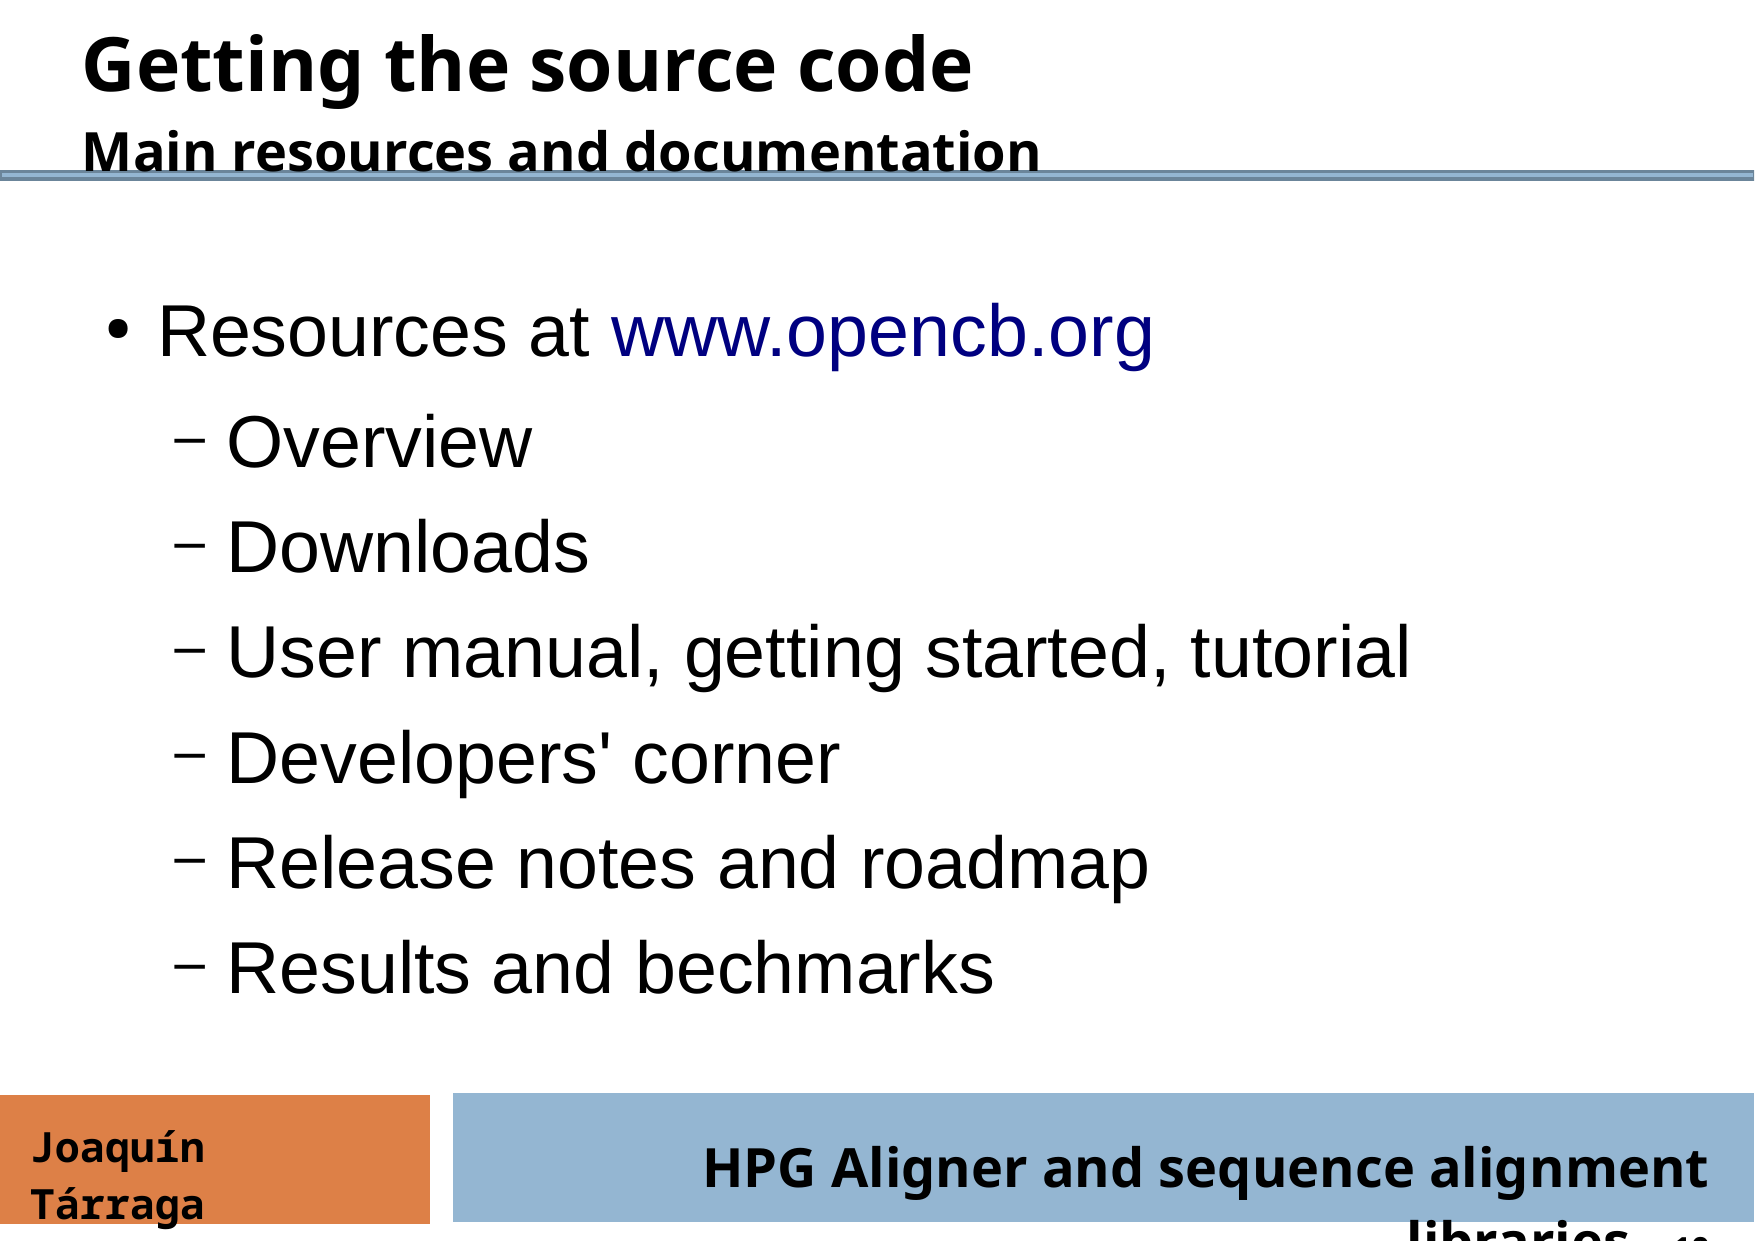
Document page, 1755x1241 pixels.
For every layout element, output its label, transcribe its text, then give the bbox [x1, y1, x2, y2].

text_box Joaquín Tárraga jtarraga@cipf.es [15, 1110, 406, 1221]
text_box [0, 171, 1754, 179]
text_box HPG Aligner and sequence alignment libraries 10 [480, 1122, 1726, 1239]
text_box Getting the source code Main resources and documentation [67, 3, 1688, 168]
list Resources at www.opencb.org Overview Downloads User manual, getting started, tutorial Developers' corner Release notes and roadmap Results and bechmarks [87, 290, 1632, 1010]
